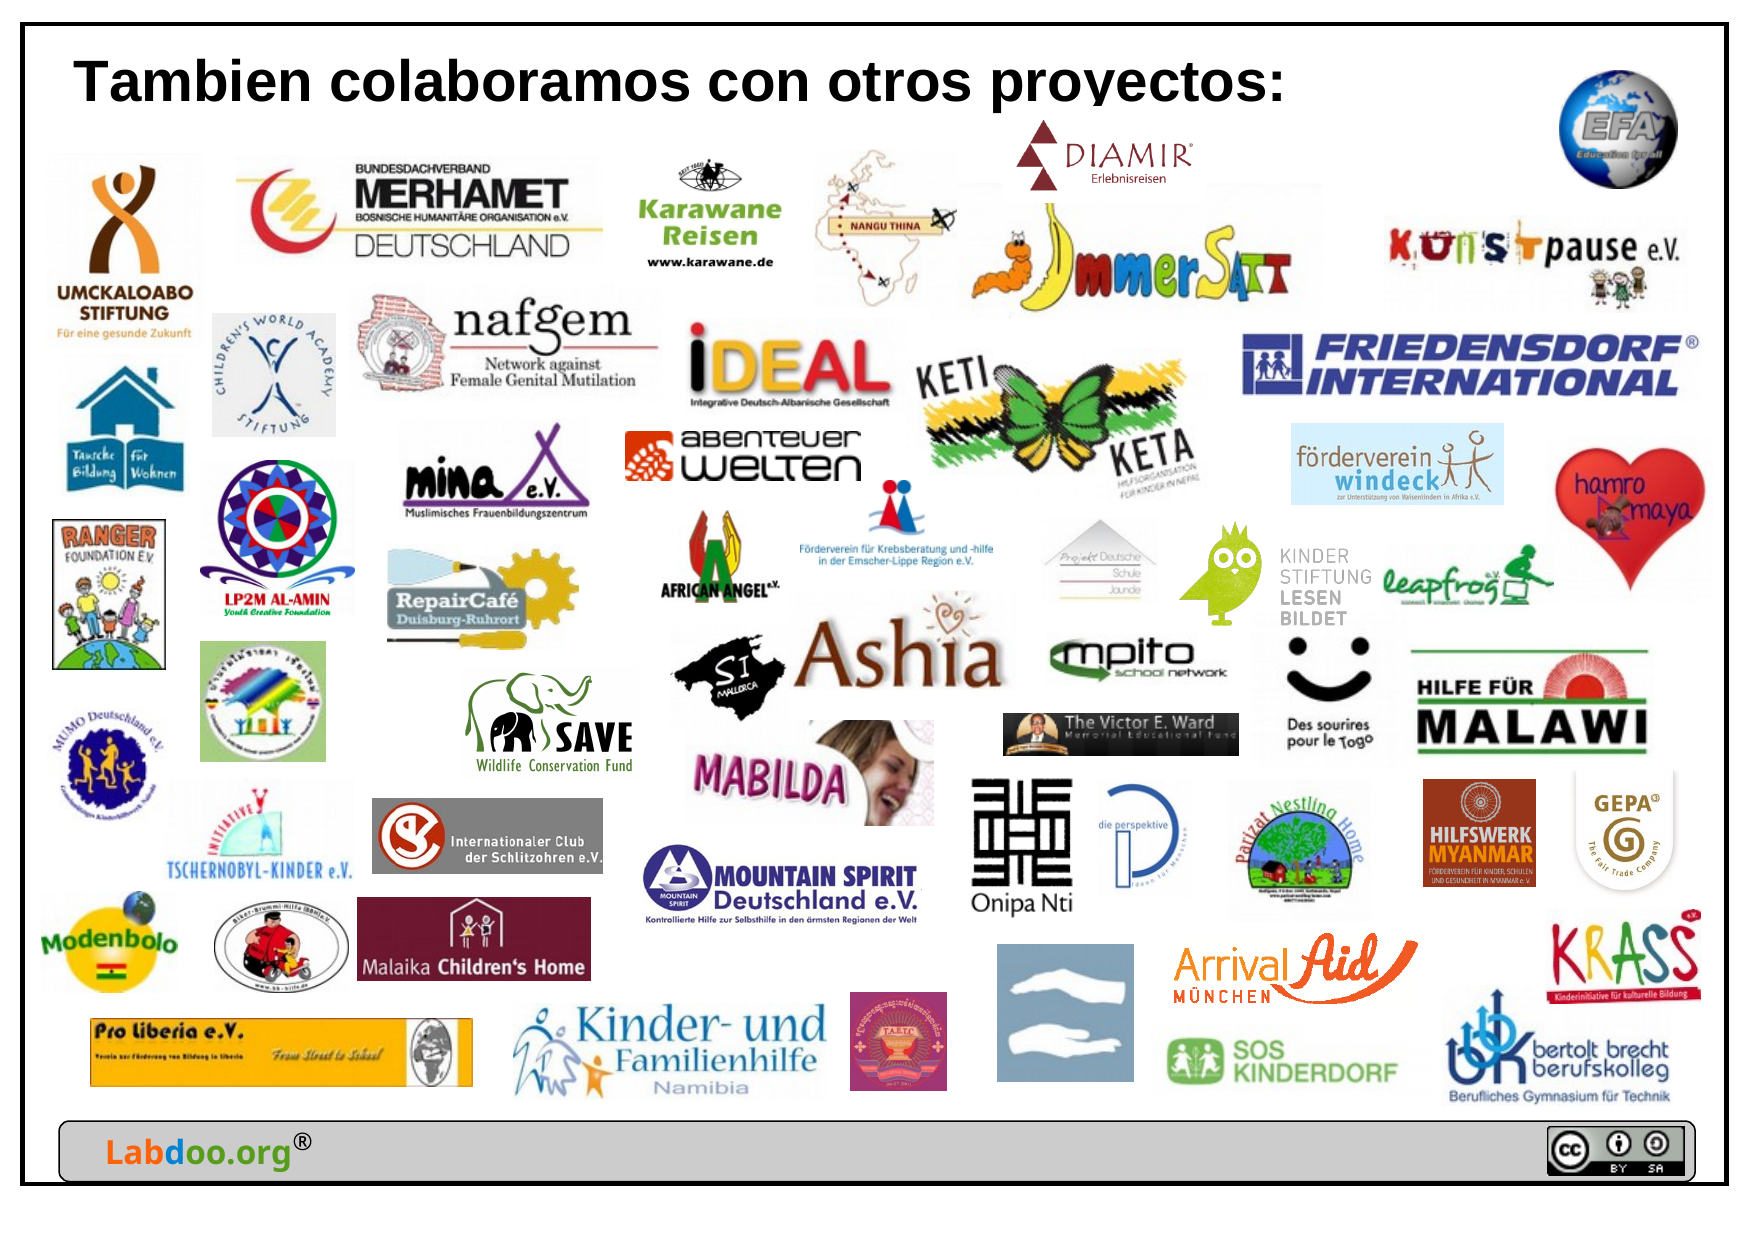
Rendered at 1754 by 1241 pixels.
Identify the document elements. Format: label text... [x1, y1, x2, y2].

picture [1098, 779, 1193, 900]
picture [1423, 779, 1536, 887]
picture [637, 838, 922, 934]
picture [387, 543, 579, 650]
picture [52, 519, 166, 670]
picture [1046, 633, 1229, 686]
picture [1174, 933, 1418, 1004]
picture [1442, 909, 1701, 1106]
text_box Labdoo.org® [89, 1097, 1167, 1176]
picture [214, 901, 349, 993]
picture [632, 153, 792, 278]
picture [1179, 436, 1713, 768]
picture [460, 667, 639, 780]
picture [1559, 70, 1678, 189]
picture [90, 1018, 473, 1087]
picture [200, 641, 326, 762]
picture [968, 775, 1075, 919]
text_box Tambien colaboramos con otros proyectos: [59, 35, 1430, 191]
picture [1384, 215, 1689, 313]
picture [59, 354, 190, 497]
picture [1240, 330, 1701, 401]
picture [814, 106, 1323, 319]
picture [372, 798, 603, 875]
picture [850, 992, 947, 1091]
picture [625, 318, 1208, 567]
picture [357, 897, 591, 981]
picture [670, 590, 1016, 826]
picture [661, 510, 780, 603]
picture [47, 153, 203, 349]
picture [1228, 779, 1371, 922]
picture [47, 708, 355, 882]
picture [1570, 767, 1679, 898]
picture [399, 418, 591, 520]
picture [41, 891, 178, 993]
picture [212, 313, 336, 438]
picture [1291, 423, 1504, 505]
picture [1151, 1024, 1430, 1099]
picture [513, 1003, 827, 1100]
picture [1547, 1126, 1685, 1176]
picture [200, 460, 355, 616]
picture [997, 944, 1134, 1082]
picture [1003, 713, 1239, 756]
picture [349, 283, 662, 402]
picture [1041, 518, 1158, 603]
picture [236, 155, 603, 266]
